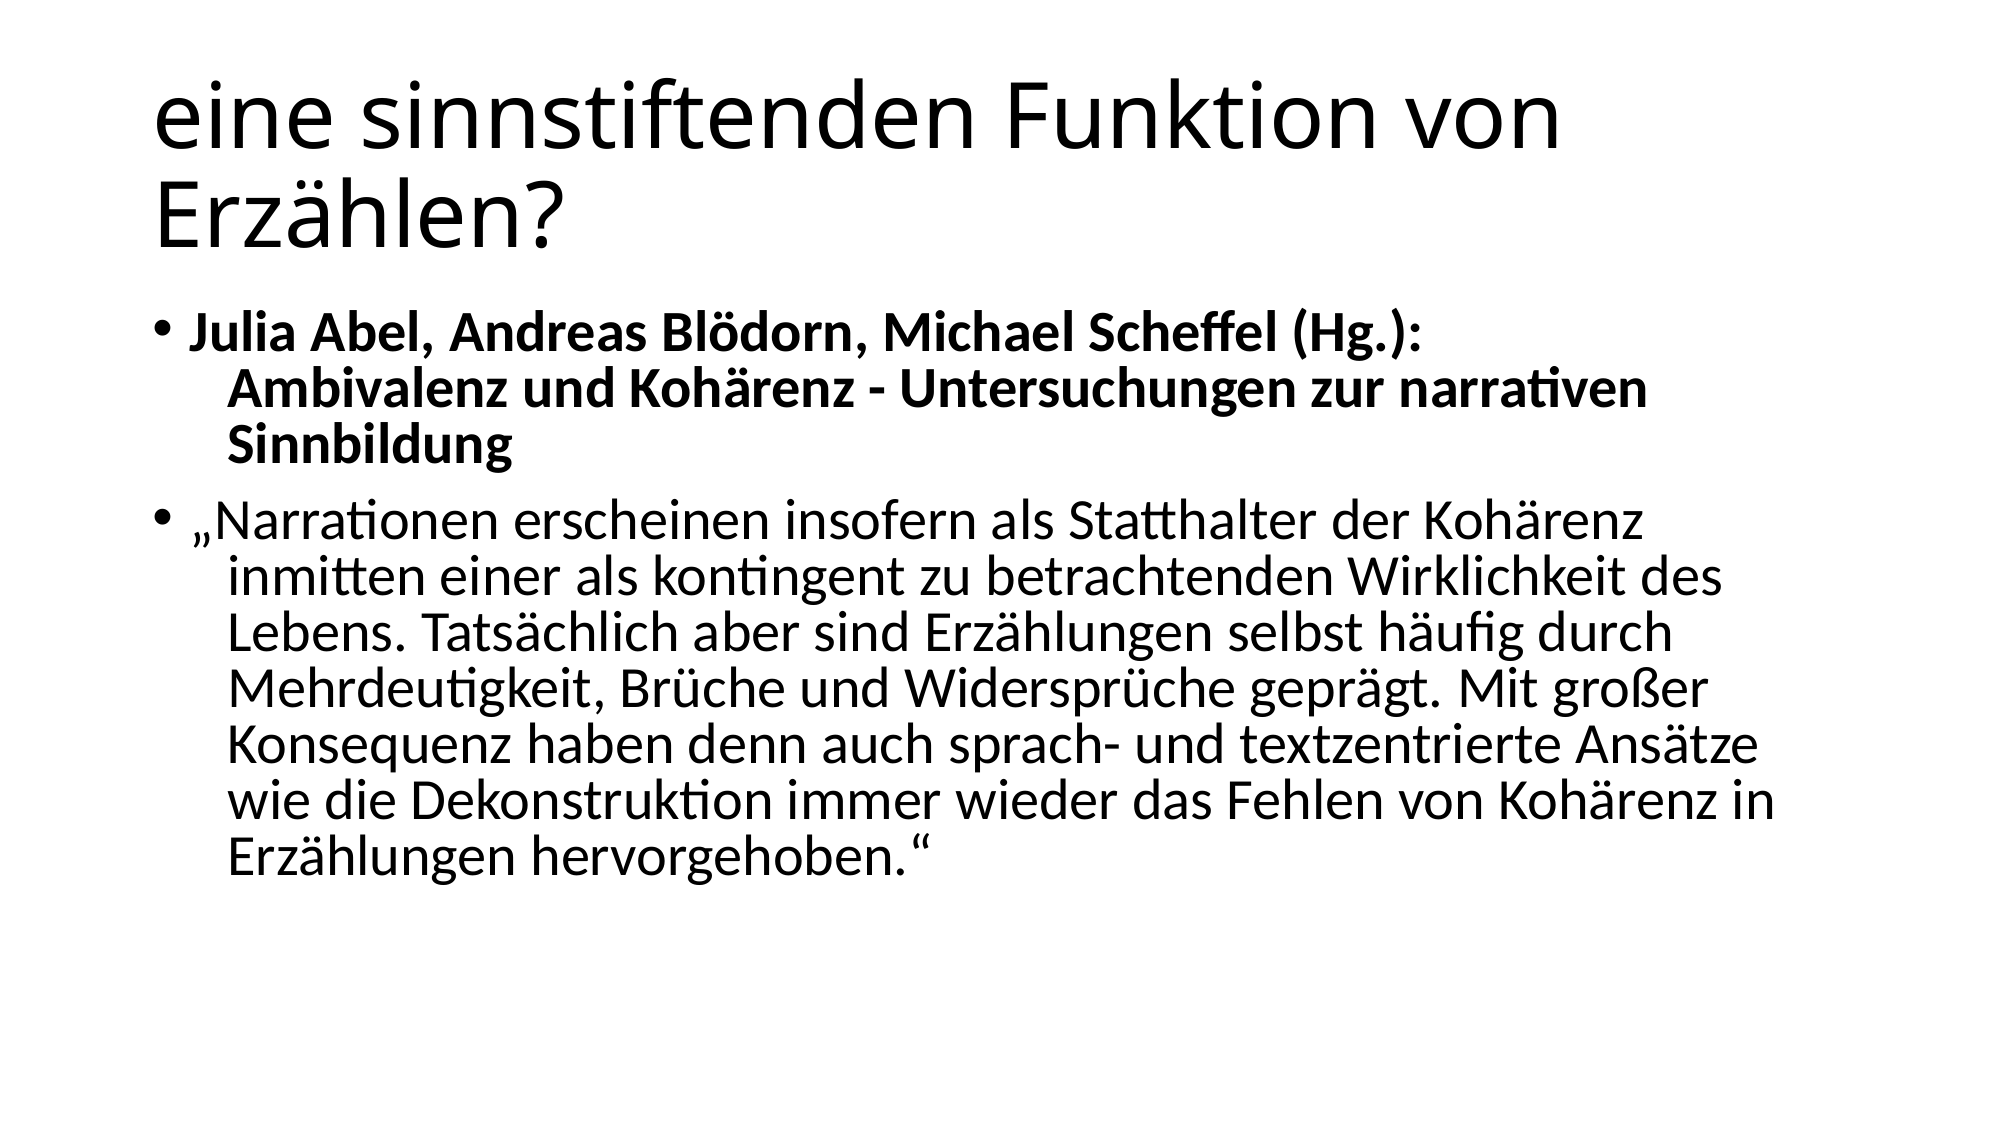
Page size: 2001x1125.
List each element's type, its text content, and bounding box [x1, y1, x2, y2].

title eine sinnstiftenden Funktion von Erzählen? [137, 59, 1863, 278]
list Julia Abel, Andreas Blödorn, Michael Scheffel (Hg.): Ambivalenz und Kohärenz - Untersuchungen zur narrativen Sinnbildung „Narrationen erscheinen insofern als Statthalter der Kohärenz inmitten einer als kontingent zu betrachtenden Wirklichkeit des Lebens. Tatsächlich aber sind Erzählungen selbst häufig durch Mehrdeutigkeit, Brüche und Widersprüche geprägt. Mit großer Konsequenz haben denn auch sprach- und textzentrierte Ansätze wie die Dekonstruktion immer wieder das Fehlen von Kohärenz in Erzählungen hervorgehoben.“ [137, 299, 1863, 1014]
